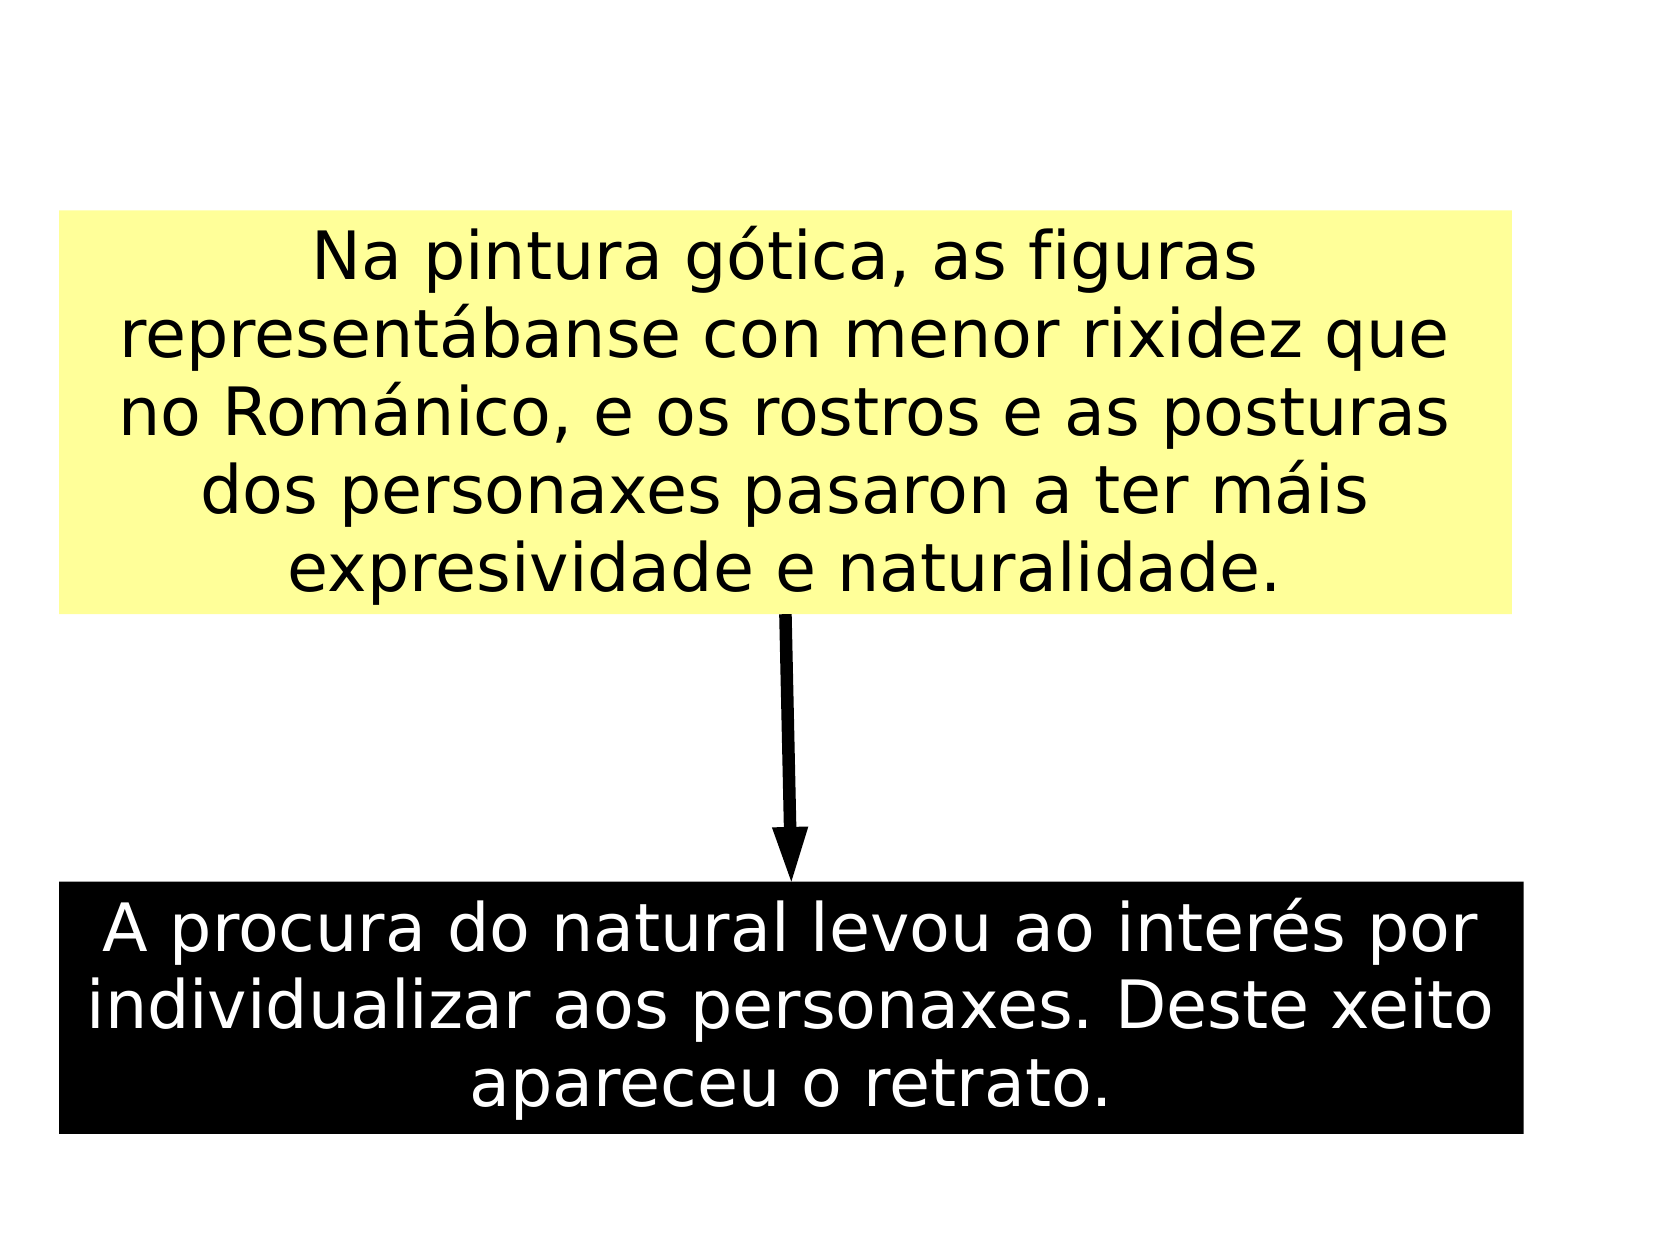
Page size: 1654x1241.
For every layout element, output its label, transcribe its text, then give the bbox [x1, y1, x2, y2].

text_box A procura do natural levou ao interés por individualizar aos personaxes. Deste xeito apareceu o retrato. [59, 881, 1524, 1134]
text_box Na pintura gótica, as figuras representábanse con menor rixidez que no Románico, e os rostros e as posturas dos personaxes pasaron a ter máis expresividade e naturalidade. [59, 210, 1512, 615]
